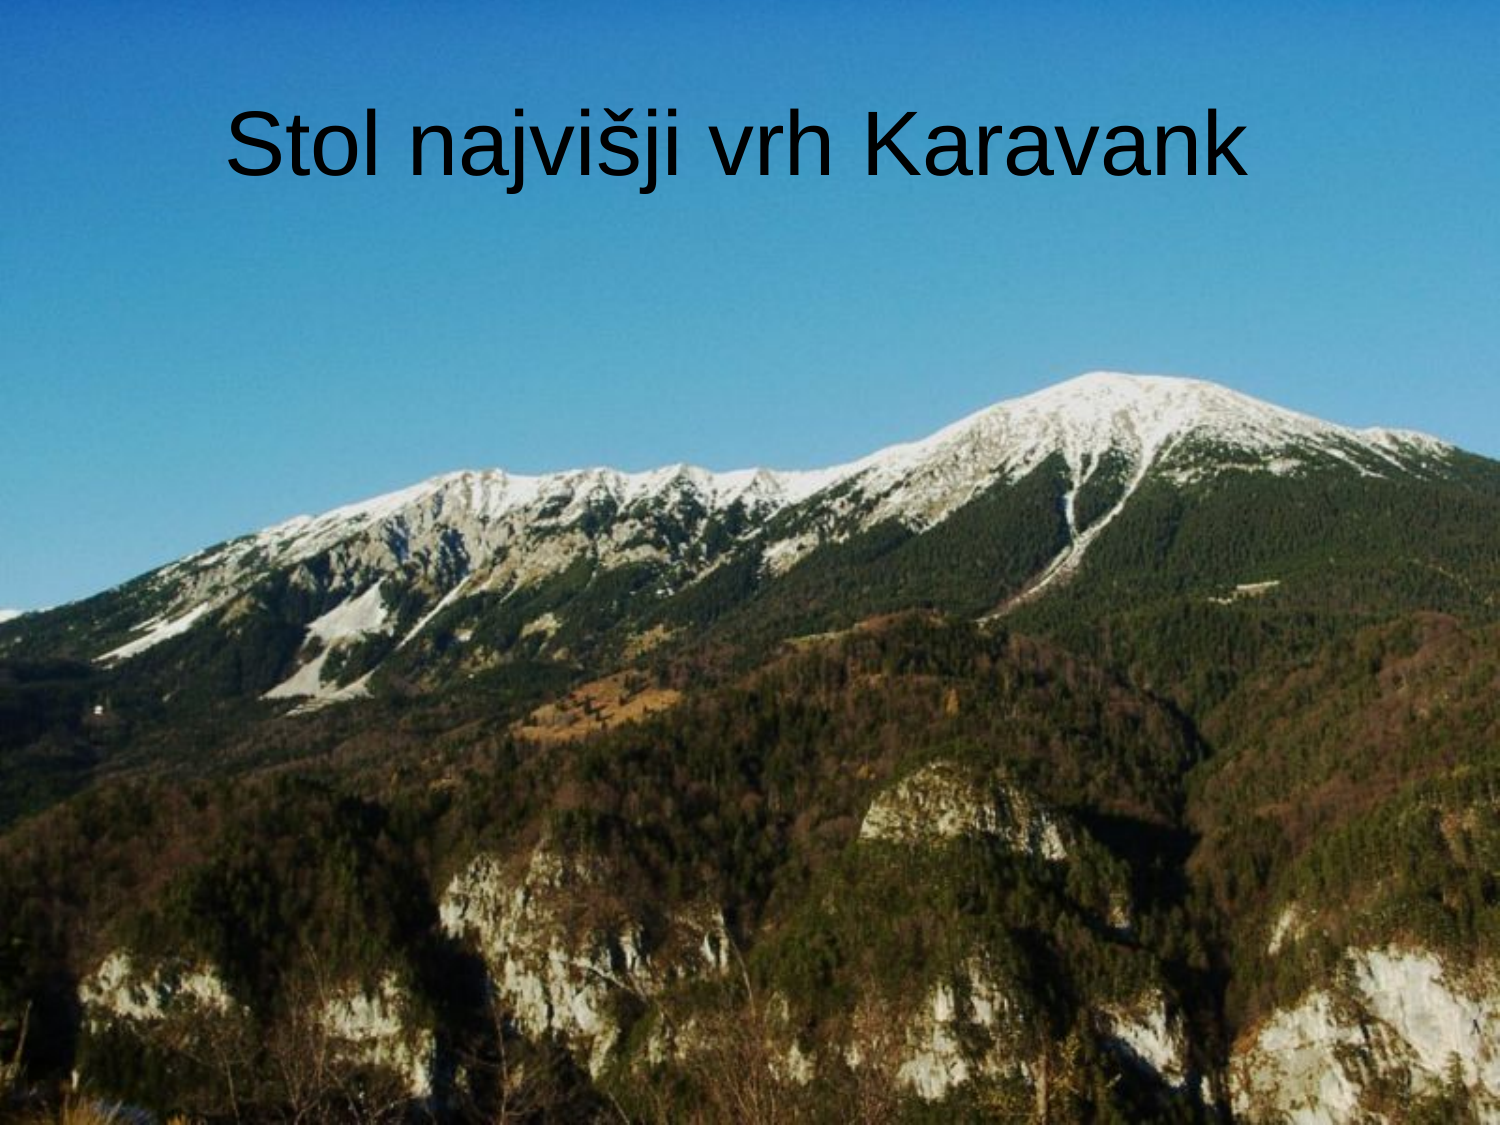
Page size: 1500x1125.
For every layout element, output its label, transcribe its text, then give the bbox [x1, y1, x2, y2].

title Stol najvišji vrh Karavank [75, 45, 1425, 233]
picture [0, 0, 1500, 1125]
